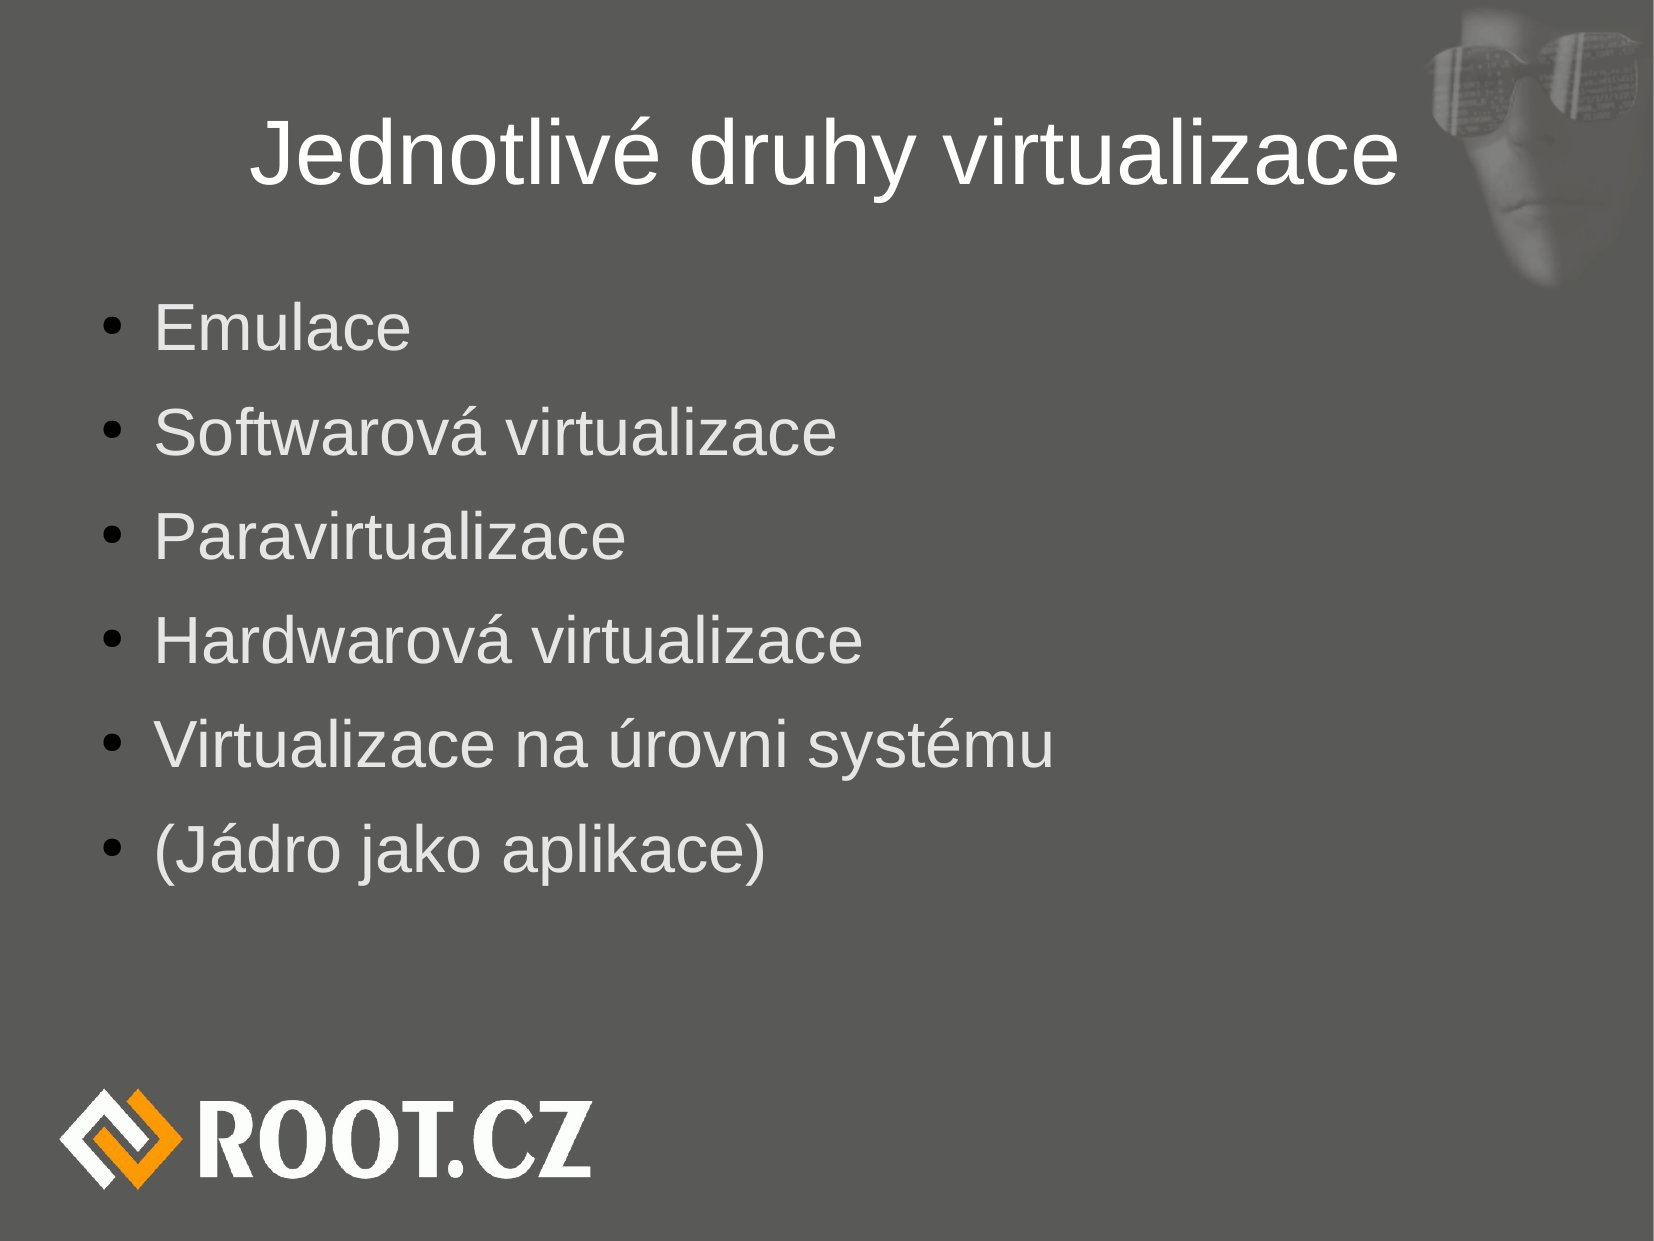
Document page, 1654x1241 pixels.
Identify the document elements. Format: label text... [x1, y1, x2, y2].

title Jednotlivé druhy virtualizace [82, 56, 1571, 250]
list Emulace Softwarová virtualizace Paravirtualizace Hardwarová virtualizace Virtualizace na úrovni systému (Jádro jako aplikace) [82, 290, 1571, 1094]
picture [0, 0, 1654, 1241]
